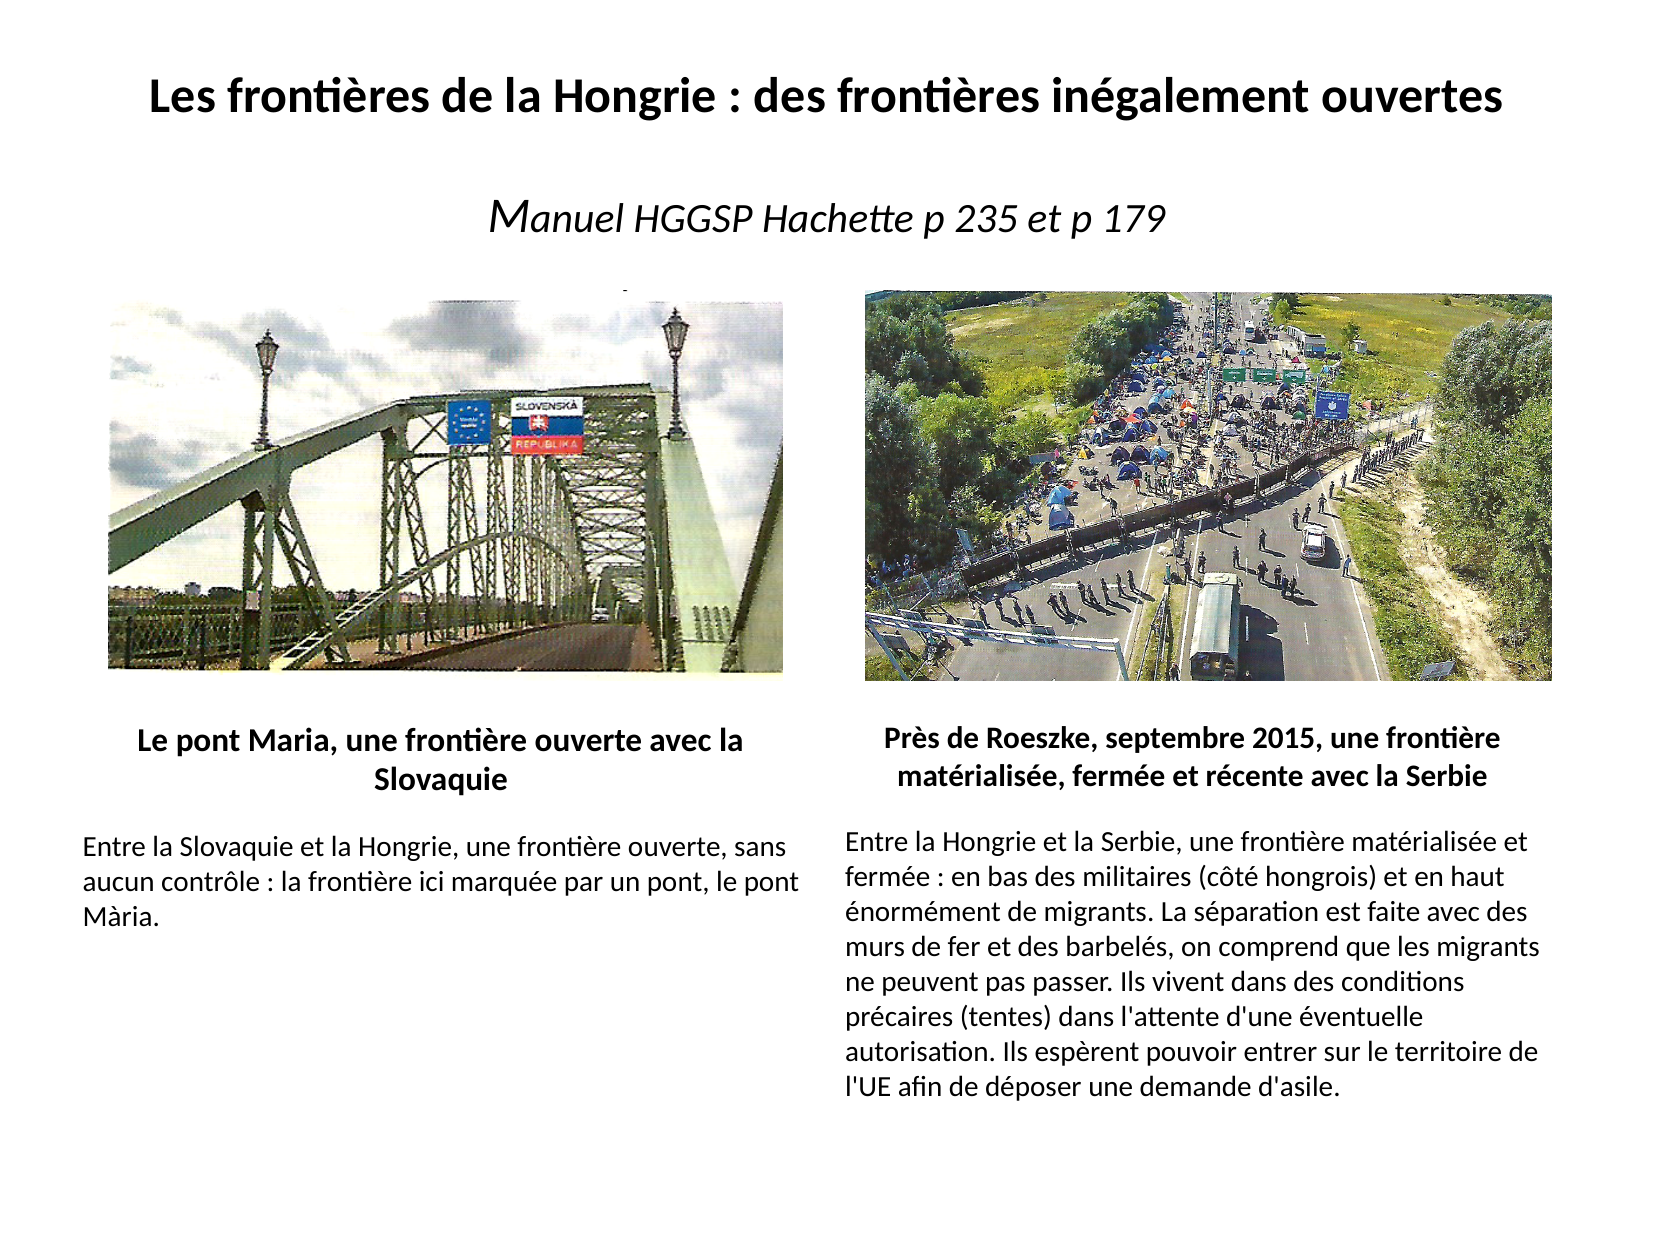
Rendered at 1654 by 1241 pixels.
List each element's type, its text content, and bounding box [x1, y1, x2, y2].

title Les frontières de la Hongrie : des frontières inégalement ouvertes Manuel HGGSP Hachette p 235 et p 179 [82, 49, 1571, 257]
list Le pont Maria, une frontière ouverte avec la Slovaquie Entre la Slovaquie et la Hongrie, une frontière ouverte, sans aucun contrôle : la frontière ici marquée par un pont, le pont Mària. [82, 717, 809, 1109]
picture [865, 290, 1552, 681]
list Près de Roeszke, septembre 2015, une frontière matérialisée, fermée et récente avec la Serbie Entre la Hongrie et la Serbie, une frontière matérialisée et fermée : en bas des militaires (côté hongrois) et en haut énormément de migrants. La séparation est faite avec des murs de fer et des barbelés, on comprend que les migrants ne peuvent pas passer. Ils vivent dans des conditions précaires (tentes) dans l'attente d'une éventuelle autorisation. Ils espèrent pouvoir entrer sur le territoire de l'UE afin de déposer une demande d'asile. [845, 717, 1572, 1130]
picture [108, 290, 783, 681]
